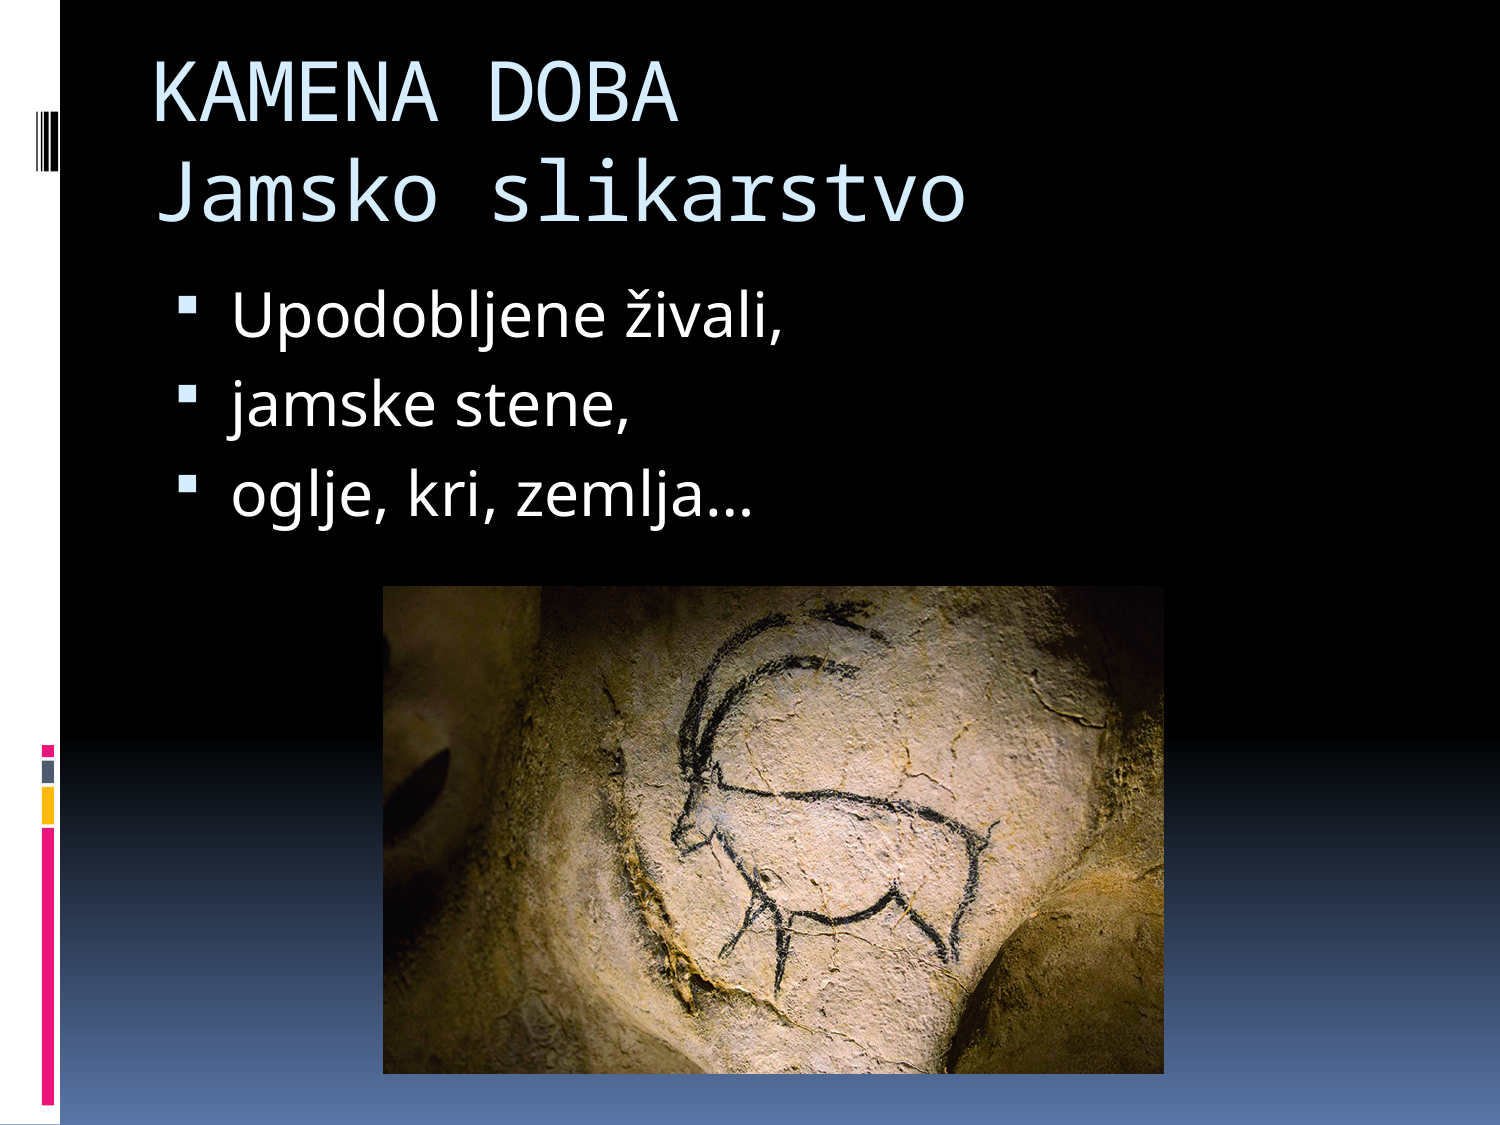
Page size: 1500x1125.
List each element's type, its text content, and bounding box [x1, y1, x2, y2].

picture [383, 586, 1164, 1074]
list Upodobljene živali, jamske stene, oglje, kri, zemlja… [147, 267, 1423, 1018]
title KAMENA DOBA Jamsko slikarstvo [136, 31, 1412, 181]
